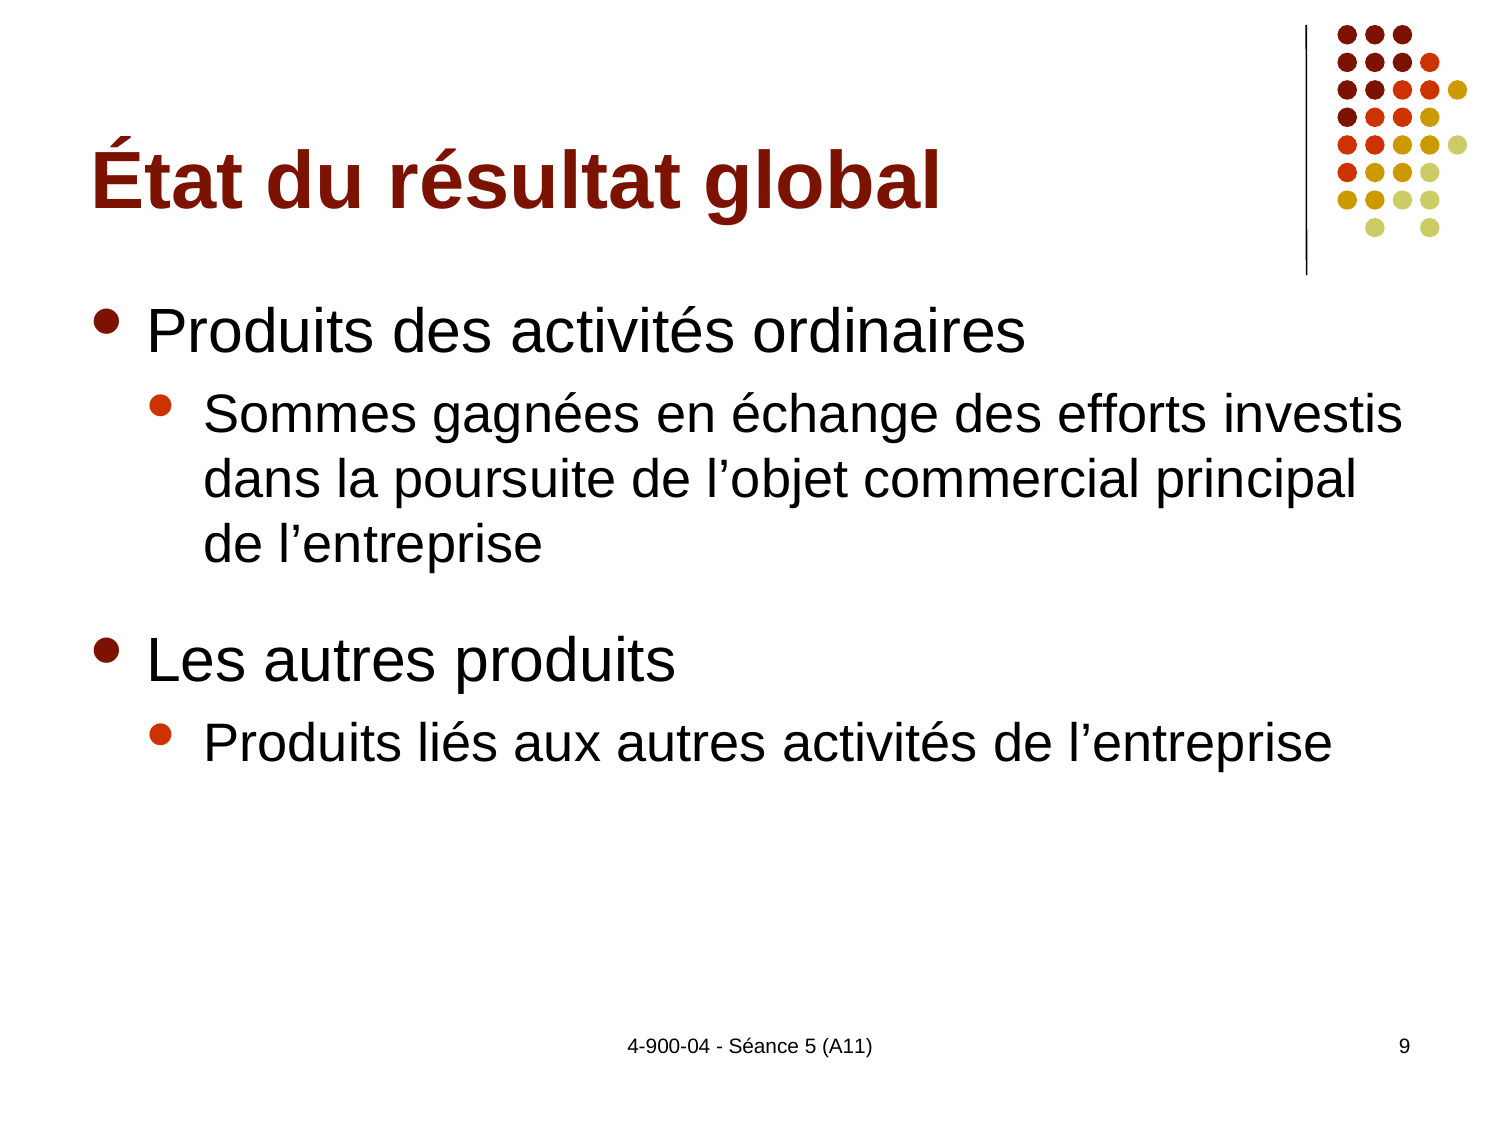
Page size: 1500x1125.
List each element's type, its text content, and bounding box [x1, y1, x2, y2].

text_box 4-900-04 - Séance 5 (A11) [512, 1025, 988, 1101]
text_box Produits des activités ordinaires Sommes gagnées en échange des efforts investis dans la poursuite de l’objet commercial principal de l’entreprise Les autres produits Produits liés aux autres activités de l’entreprise [75, 282, 1426, 1006]
text_box État du résultat global [74, 20, 1313, 233]
text_box <numéro> [1074, 1025, 1426, 1101]
